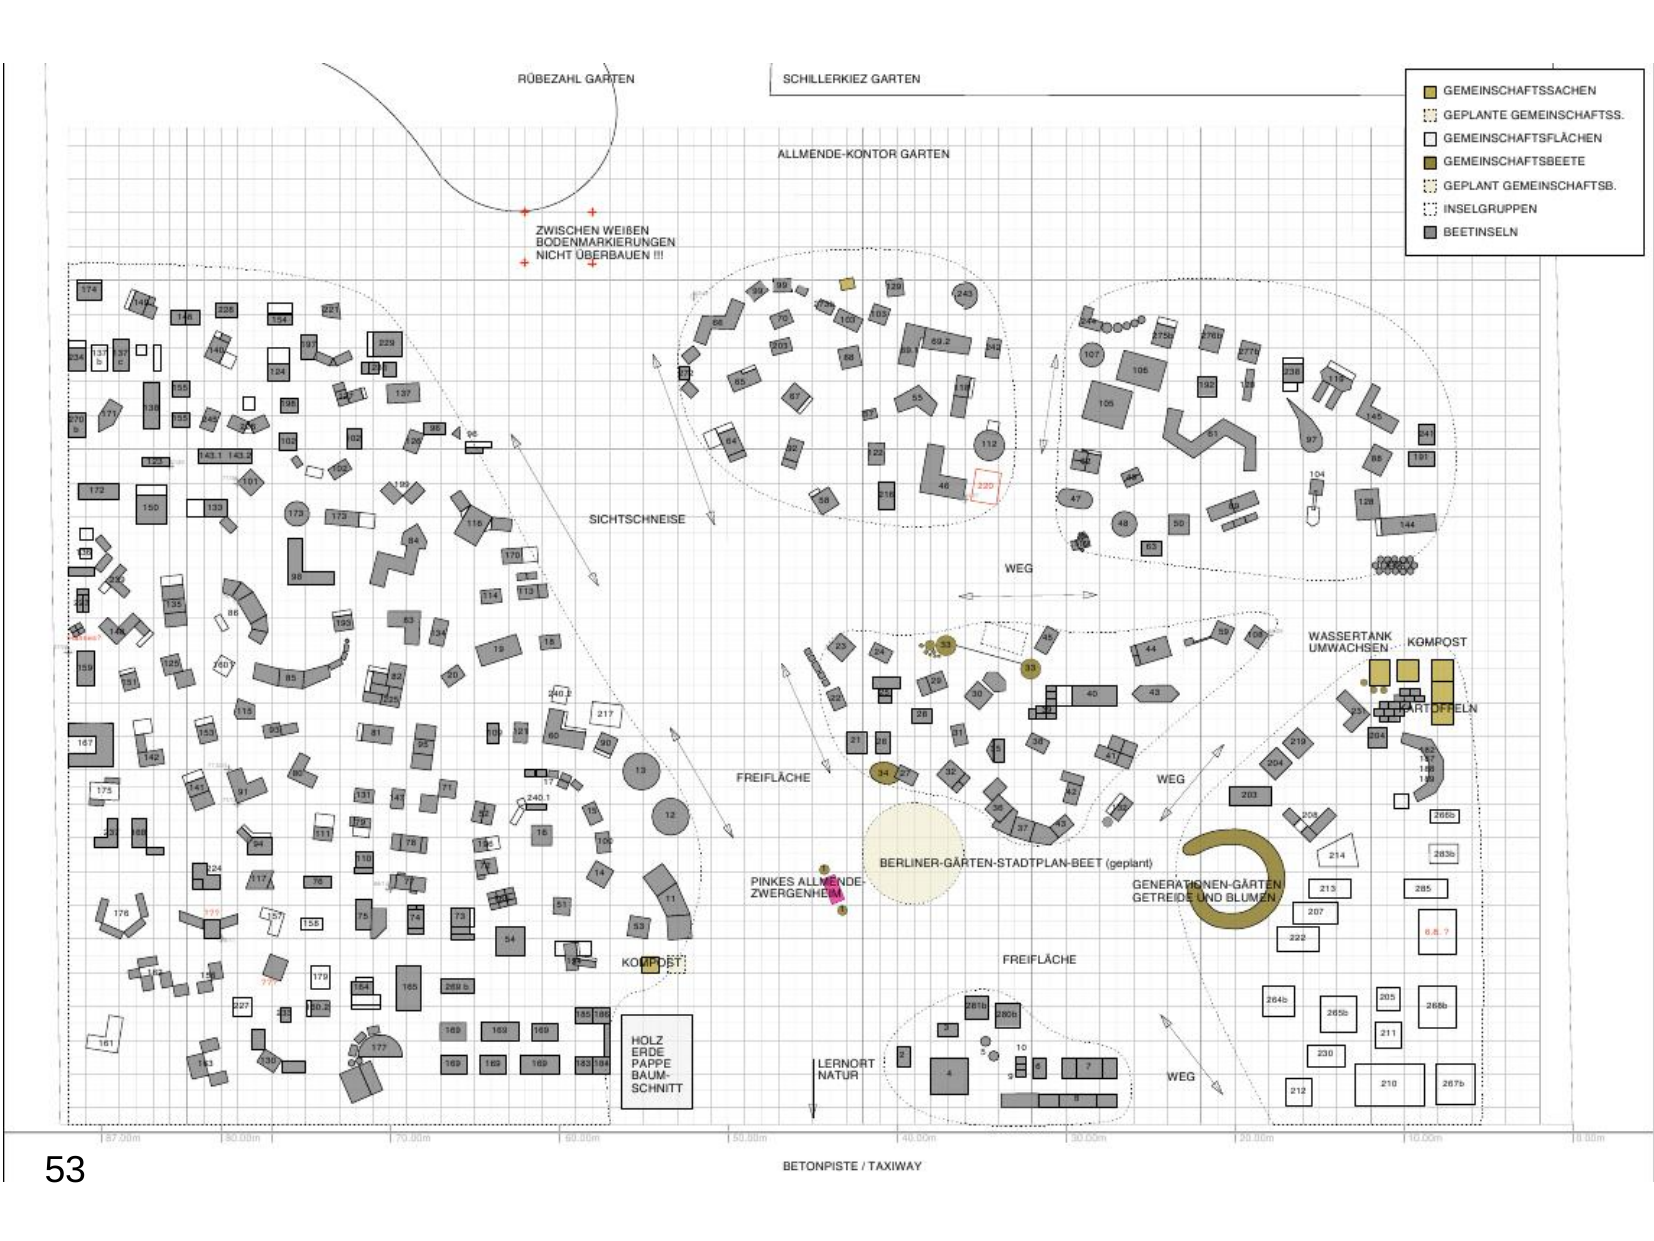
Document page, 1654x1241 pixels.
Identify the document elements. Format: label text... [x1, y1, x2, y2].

picture [3, 63, 1654, 1183]
text_box <Nummer> [29, 1140, 247, 1211]
